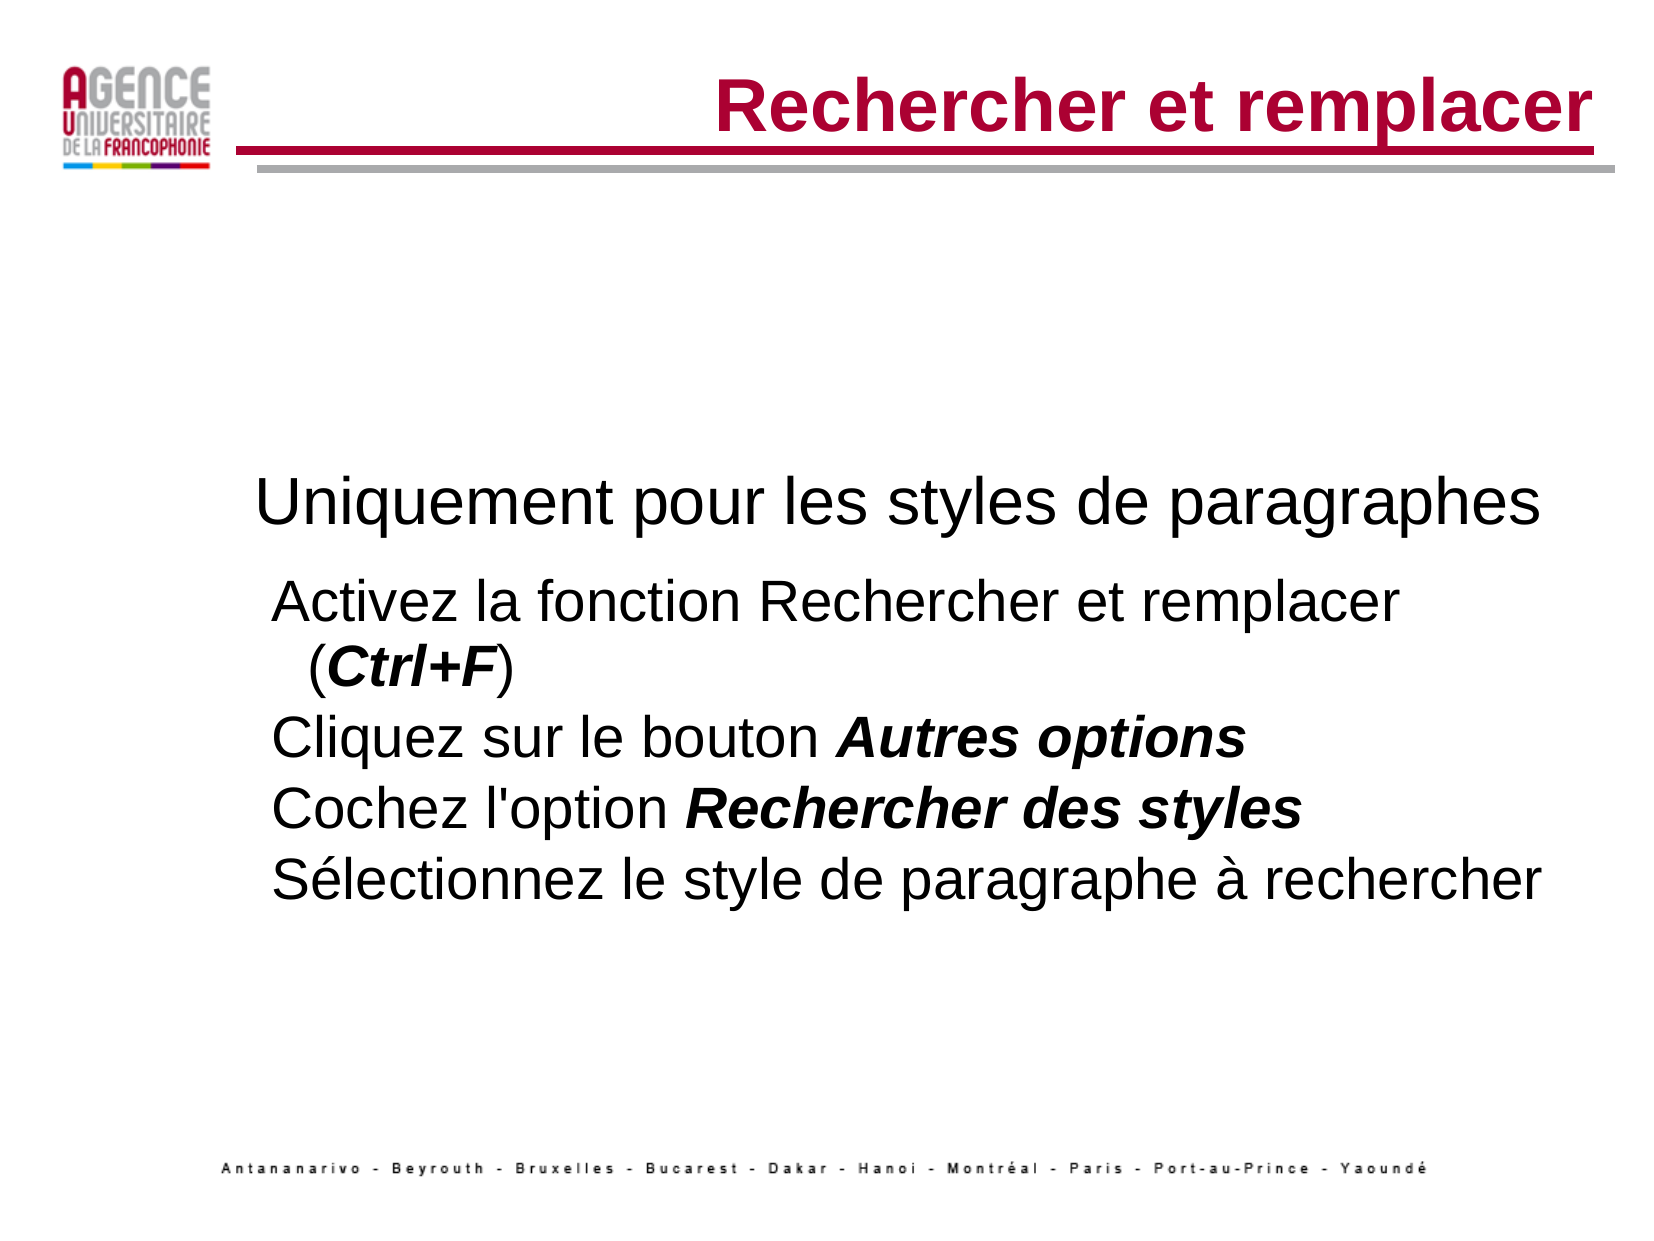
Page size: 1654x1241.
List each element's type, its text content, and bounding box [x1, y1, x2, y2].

title Rechercher et remplacer [236, 63, 1595, 148]
picture [29, 29, 1625, 1241]
list Uniquement pour les styles de paragraphes Activez la fonction Rechercher et remplacer (Ctrl+F) Cliquez sur le bouton Autres options Cochez l'option Rechercher des styles Sélectionnez le style de paragraphe à rechercher [236, 241, 1595, 1135]
